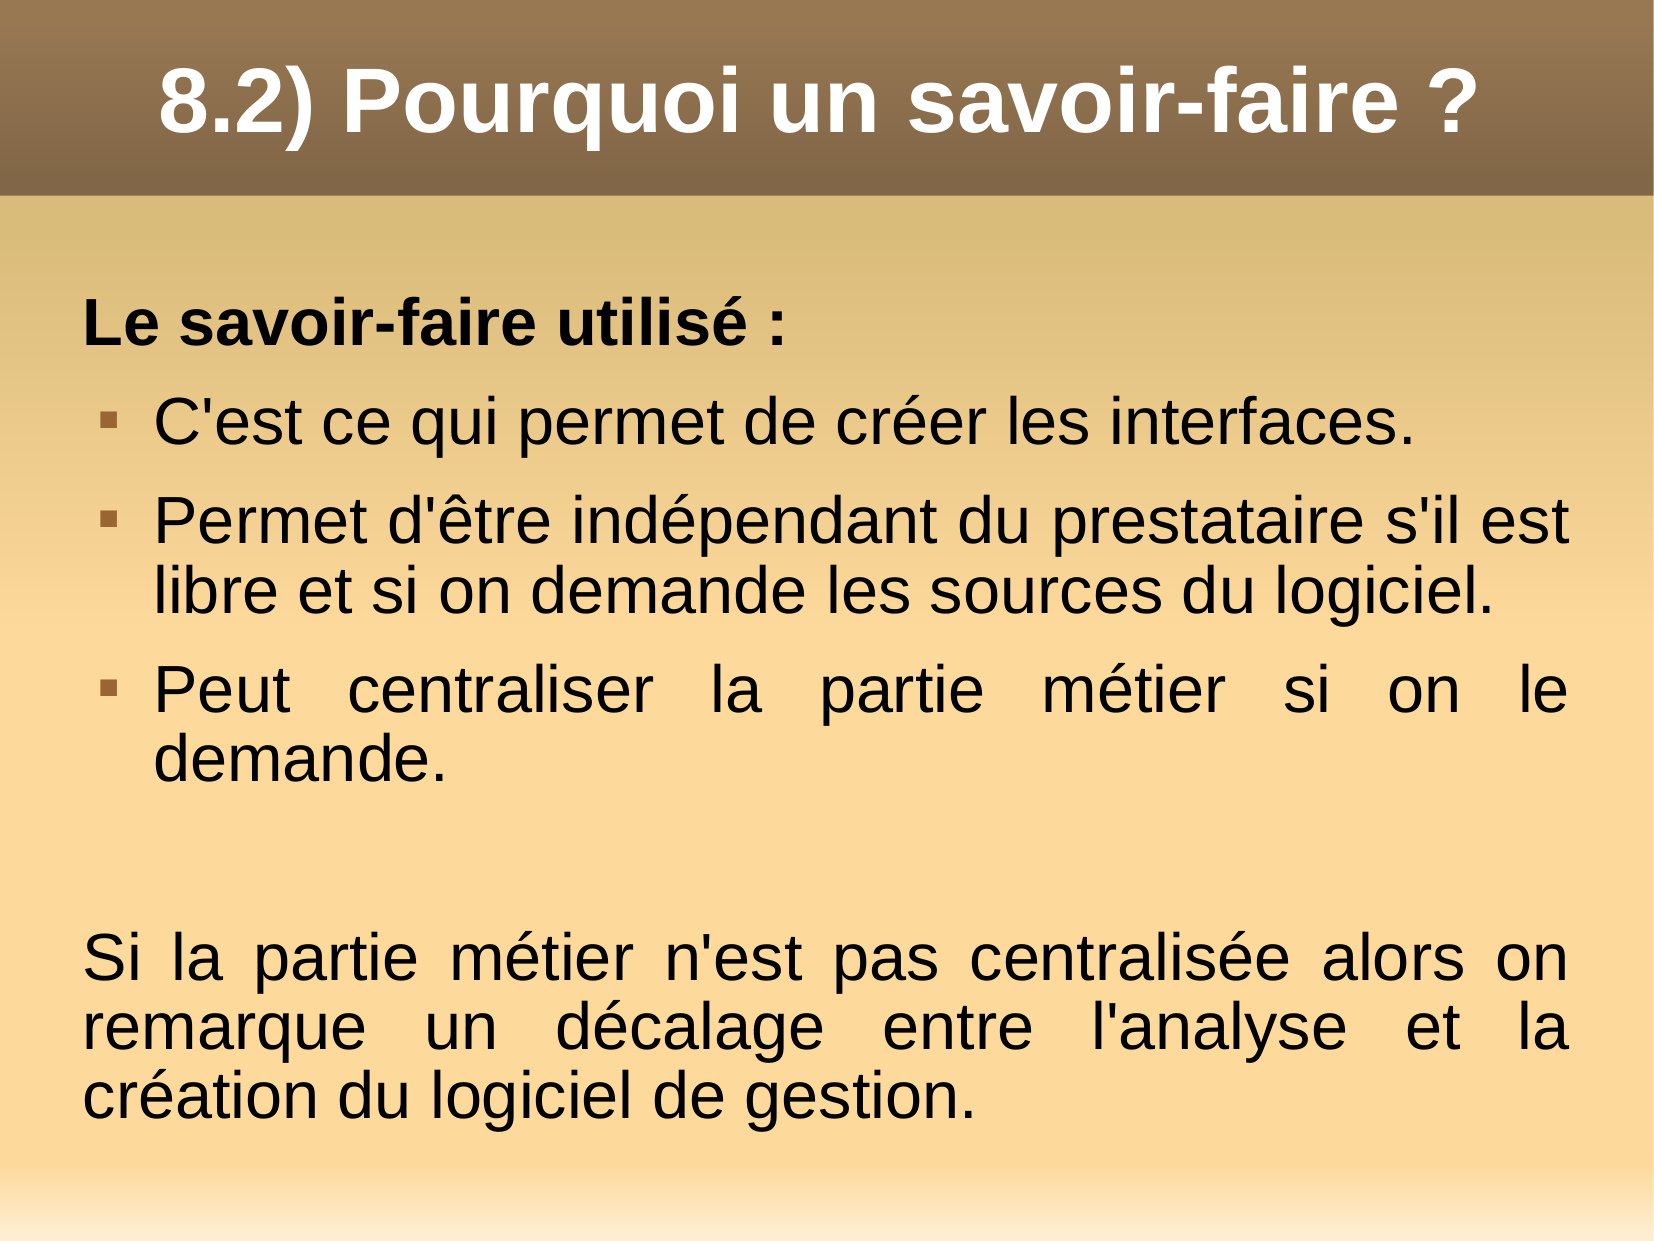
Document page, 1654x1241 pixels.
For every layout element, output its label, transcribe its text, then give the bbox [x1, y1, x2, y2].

title 8.2) Pourquoi un savoir-faire ? [76, 7, 1565, 200]
picture [0, 0, 1654, 1241]
list Le savoir-faire utilisé : C'est ce qui permet de créer les interfaces. Permet d'être indépendant du prestataire s'il est libre et si on demande les sources du logiciel. Peut centraliser la partie métier si on le demande. Si la partie métier n'est pas centralisée alors on remarque un décalage entre l'analyse et la création du logiciel de gestion. [82, 290, 1571, 1139]
